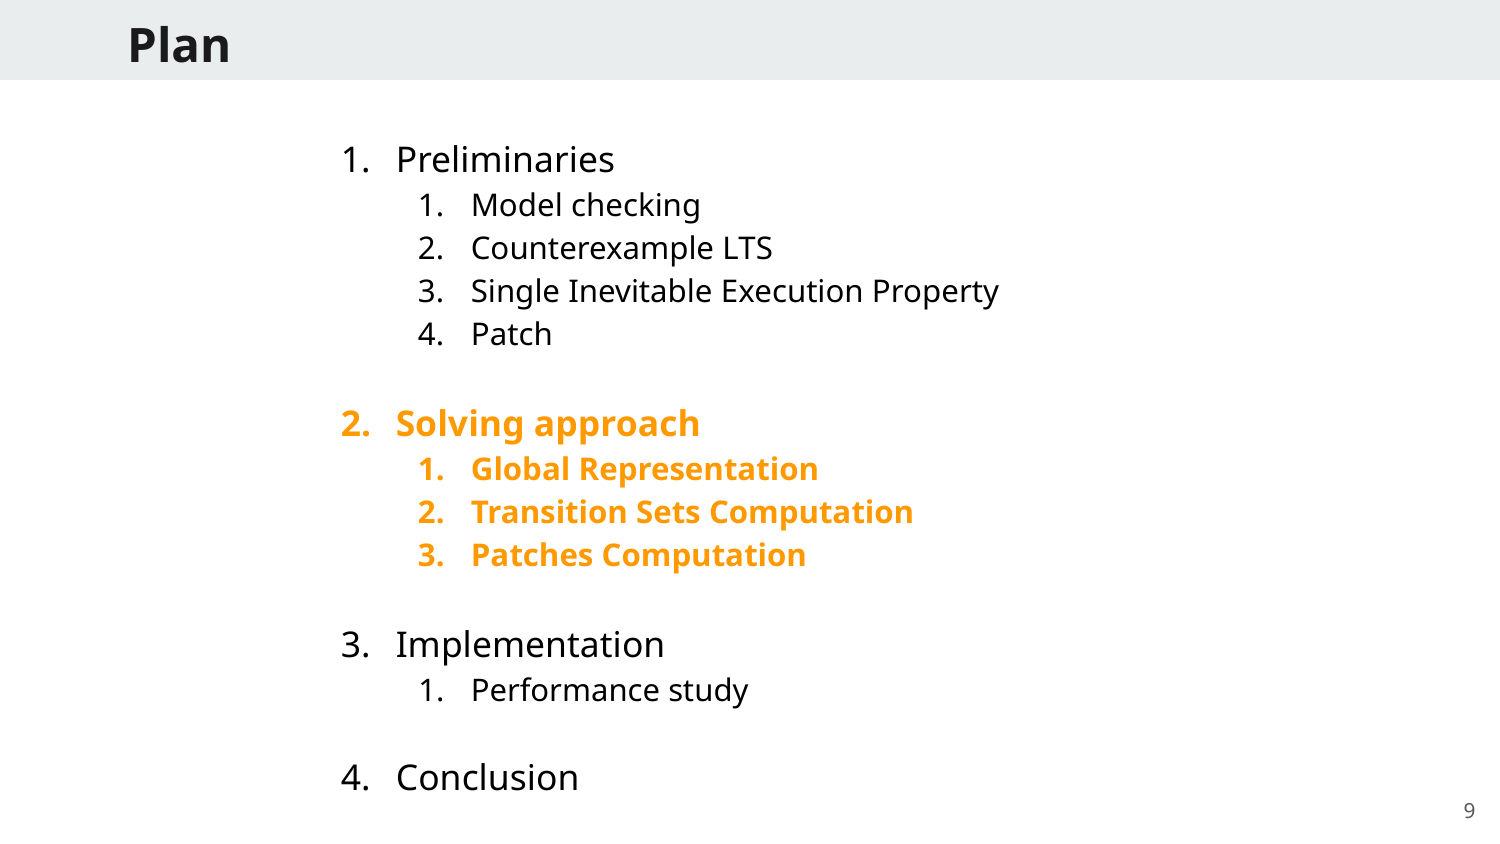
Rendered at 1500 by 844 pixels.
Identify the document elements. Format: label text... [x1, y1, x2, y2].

title Plan [112, 0, 1374, 88]
list Preliminaries Model checking Counterexample LTS Single Inevitable Execution Property Patch Solving approach Global Representation Transition Sets Computation Patches Computation Implementation Performance study Conclusion [305, 115, 1075, 819]
slide_number <numéro> [1400, 779, 1491, 844]
